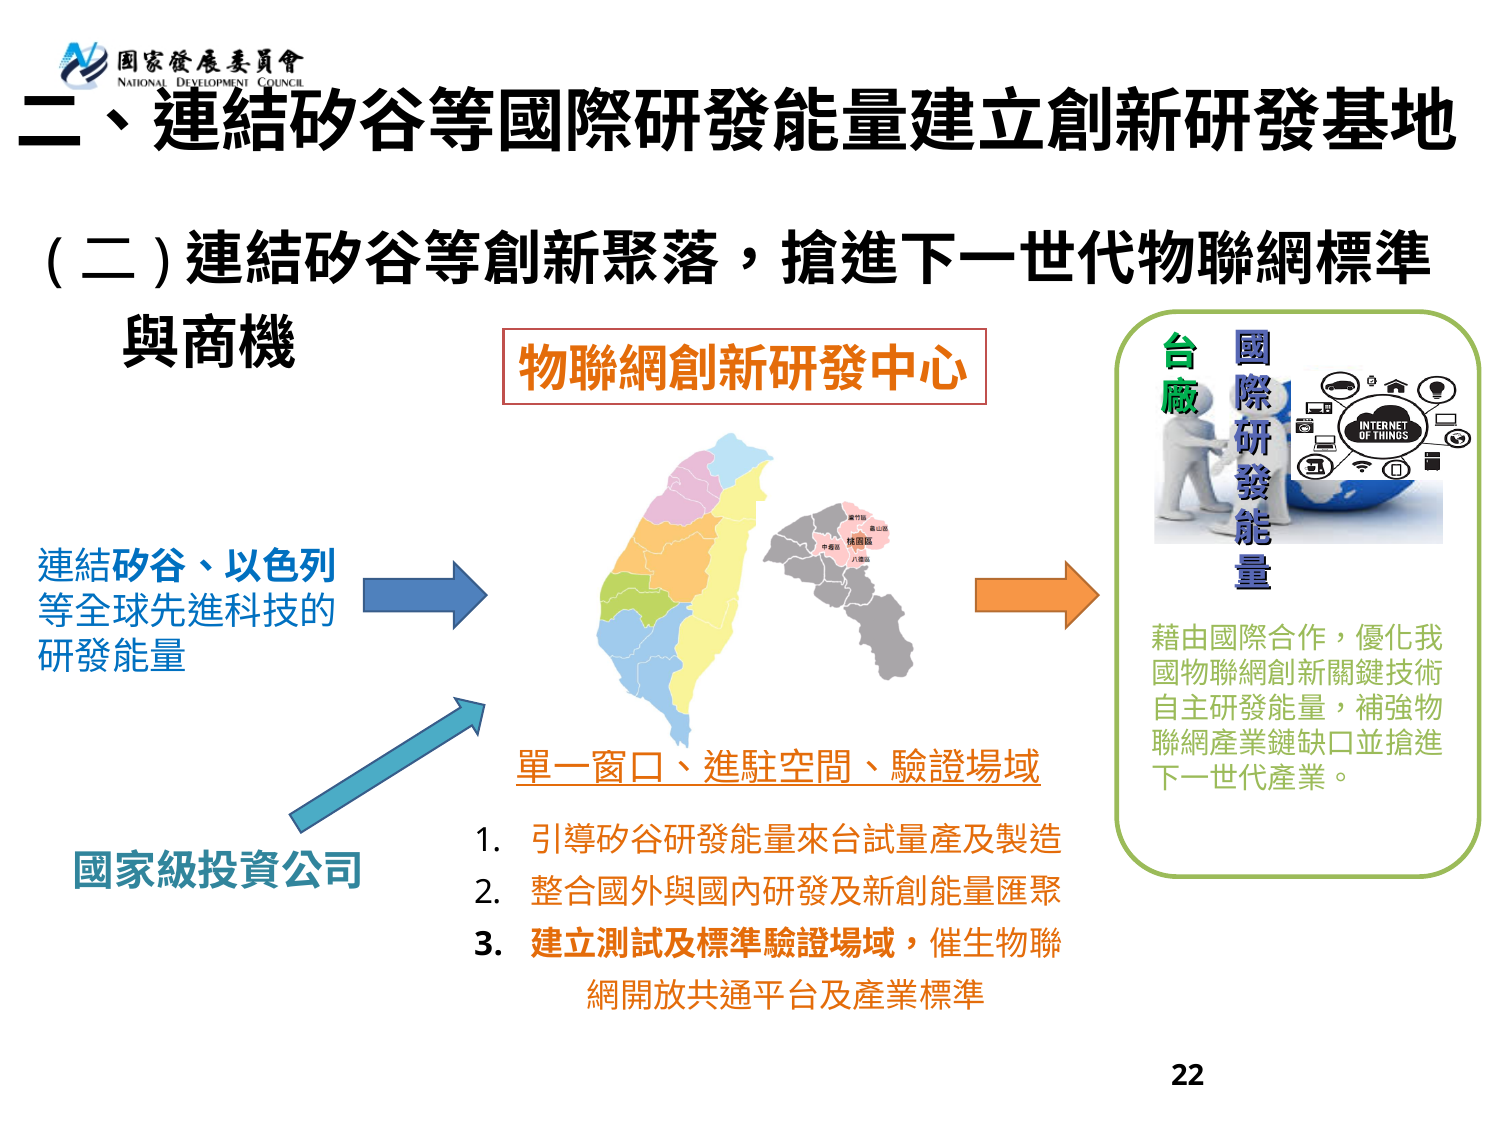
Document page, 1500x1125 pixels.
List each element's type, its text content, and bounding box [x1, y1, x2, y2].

text_box 連結矽谷、以色列等全球先進科技的研發能量 [22, 534, 366, 687]
text_box [1116, 319, 1480, 877]
text_box 22 [1156, 1045, 1500, 1106]
picture [560, 420, 925, 751]
text_box (二)連結矽谷等創新聚落，搶進下一世代物聯網標準與商機 [32, 201, 1448, 383]
text_box 國家級投資公司 [57, 836, 381, 902]
text_box [289, 698, 485, 833]
picture [1301, 371, 1473, 544]
text_box 引導矽谷研發能量來台試量產及製造 整合國外與國內研發及新創能量匯聚 建立測試及標準驗證場域，催生物聯網開放共通平台及產業標準 [459, 798, 1096, 1024]
title 二、連結矽谷等國際研發能量建立創新研發基地 [0, 75, 1500, 254]
text_box 單一窗口、進駐空間、驗證場域 [500, 735, 1071, 797]
text_box 國際研發能量 [1218, 383, 1301, 604]
text_box [975, 562, 1099, 628]
text_box 物聯網創新研發中心 [503, 383, 987, 405]
text_box [363, 562, 487, 628]
text_box 台廠 [1145, 383, 1228, 426]
picture [1154, 426, 1218, 544]
text_box 藉由國際合作，優化我國物聯網創新關鍵技術自主研發能量，補強物聯網產業鏈缺口並搶進下一世代產業。 [1136, 611, 1461, 804]
